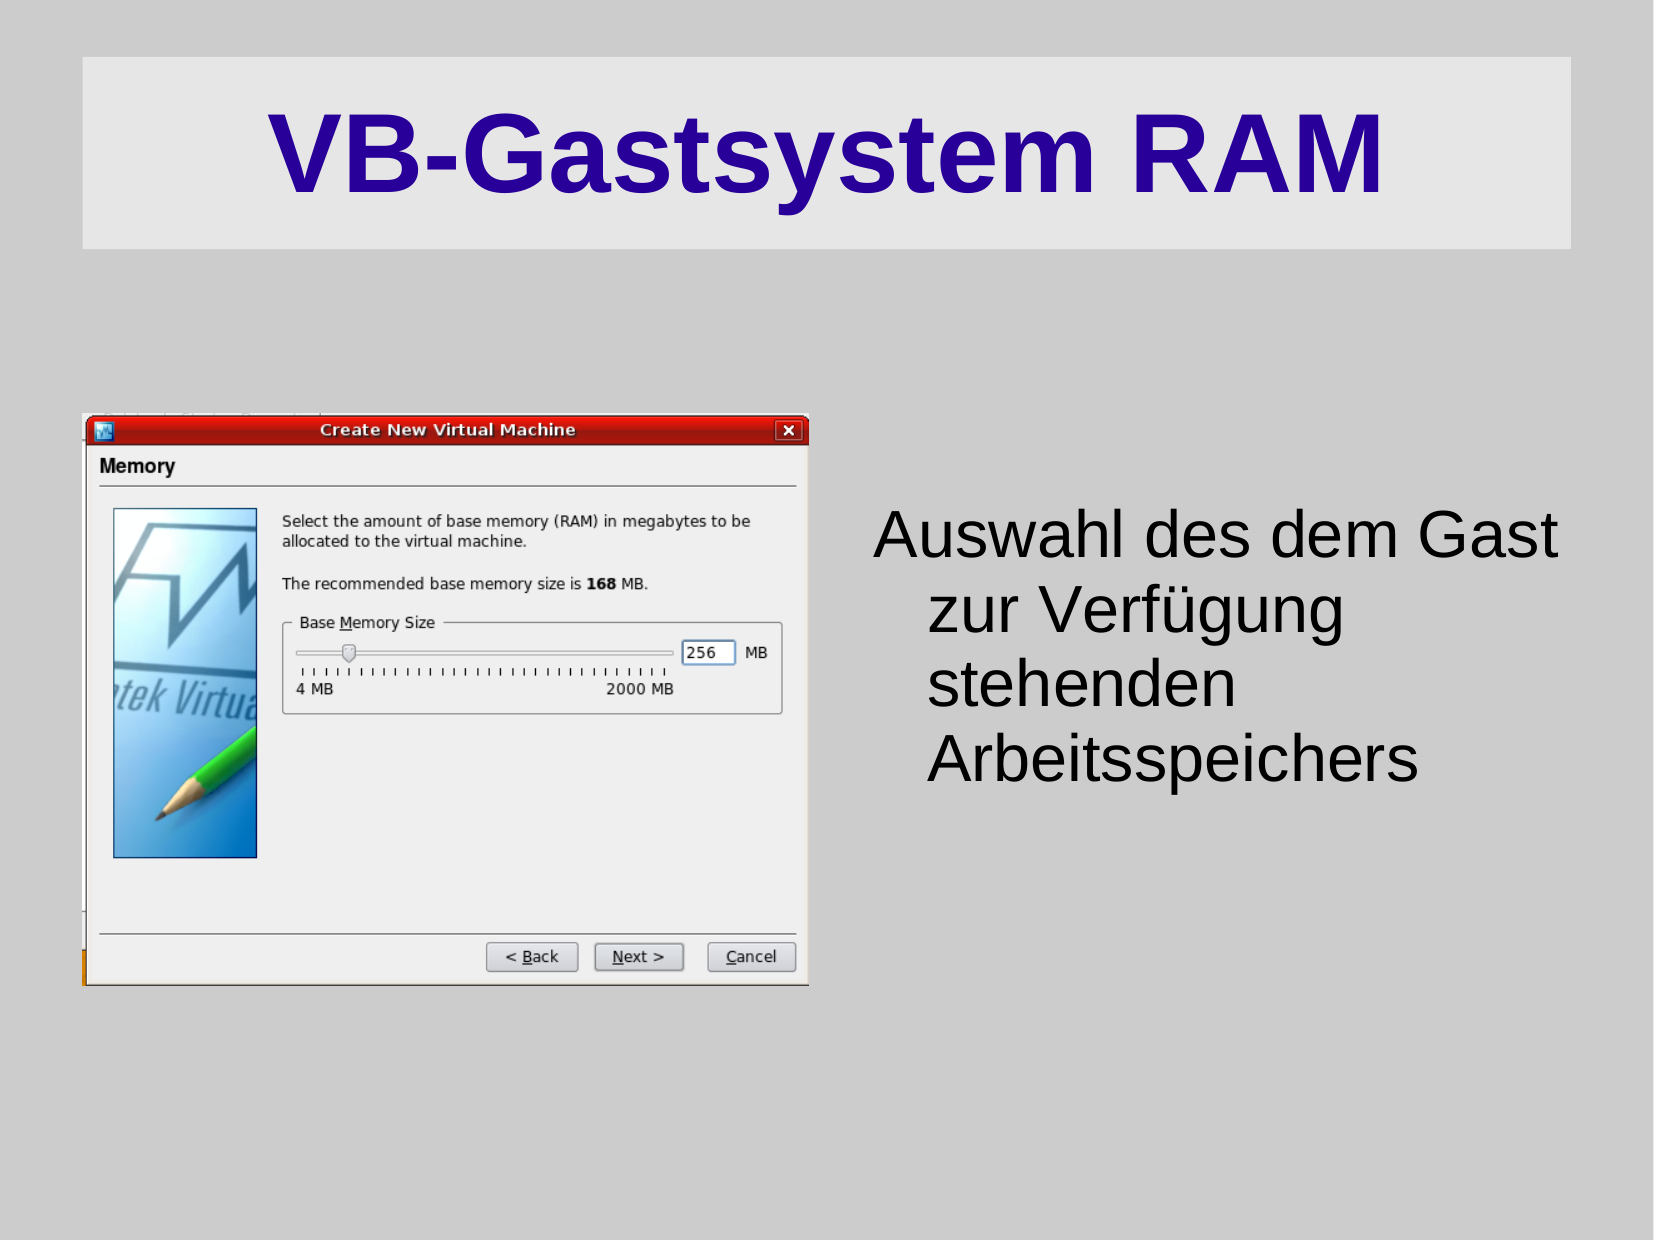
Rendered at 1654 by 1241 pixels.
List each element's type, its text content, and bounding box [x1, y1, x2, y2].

list Auswahl des dem Gast zur Verfügung stehenden Arbeitsspeichers [856, 496, 1583, 886]
picture [82, 413, 809, 986]
title VB-Gastsystem RAM [82, 56, 1571, 250]
